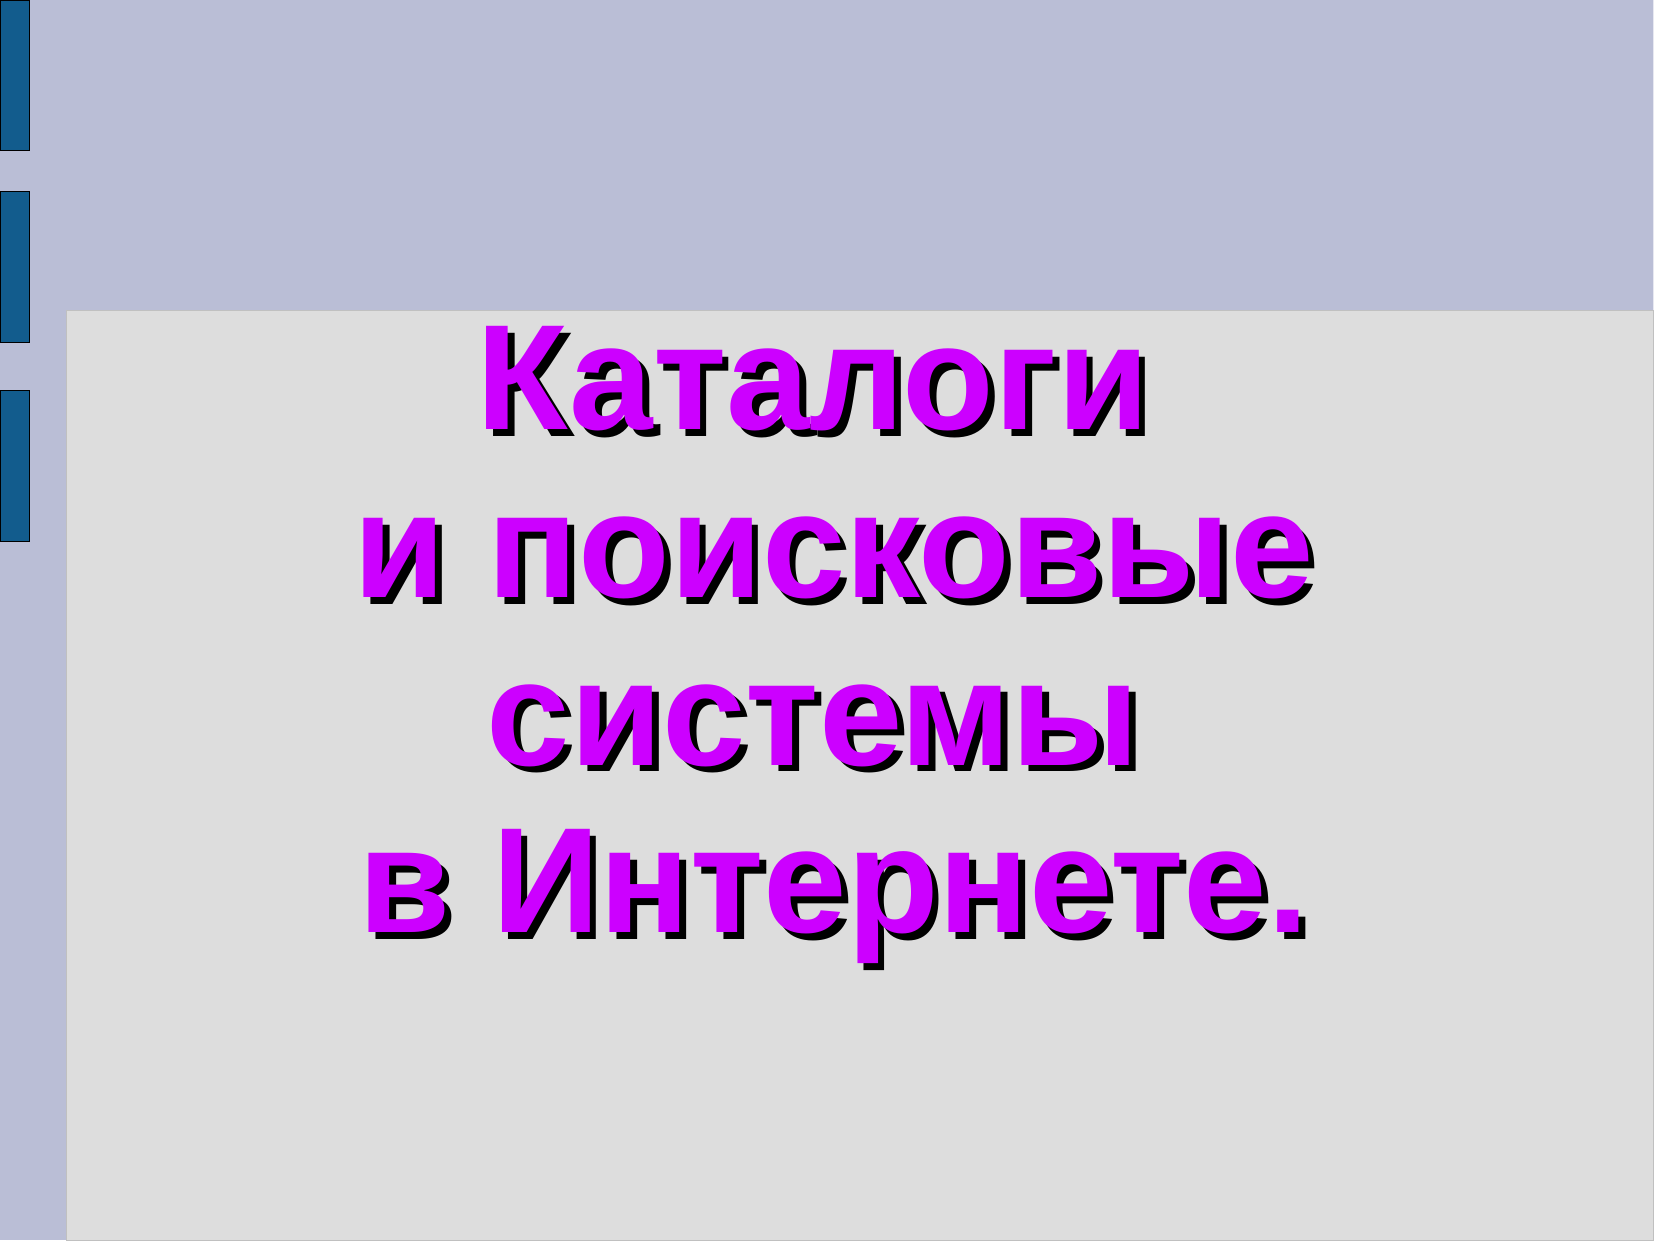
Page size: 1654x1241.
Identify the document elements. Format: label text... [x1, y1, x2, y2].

text_box Каталоги и поисковые системы в Интернете. [339, 286, 1330, 972]
